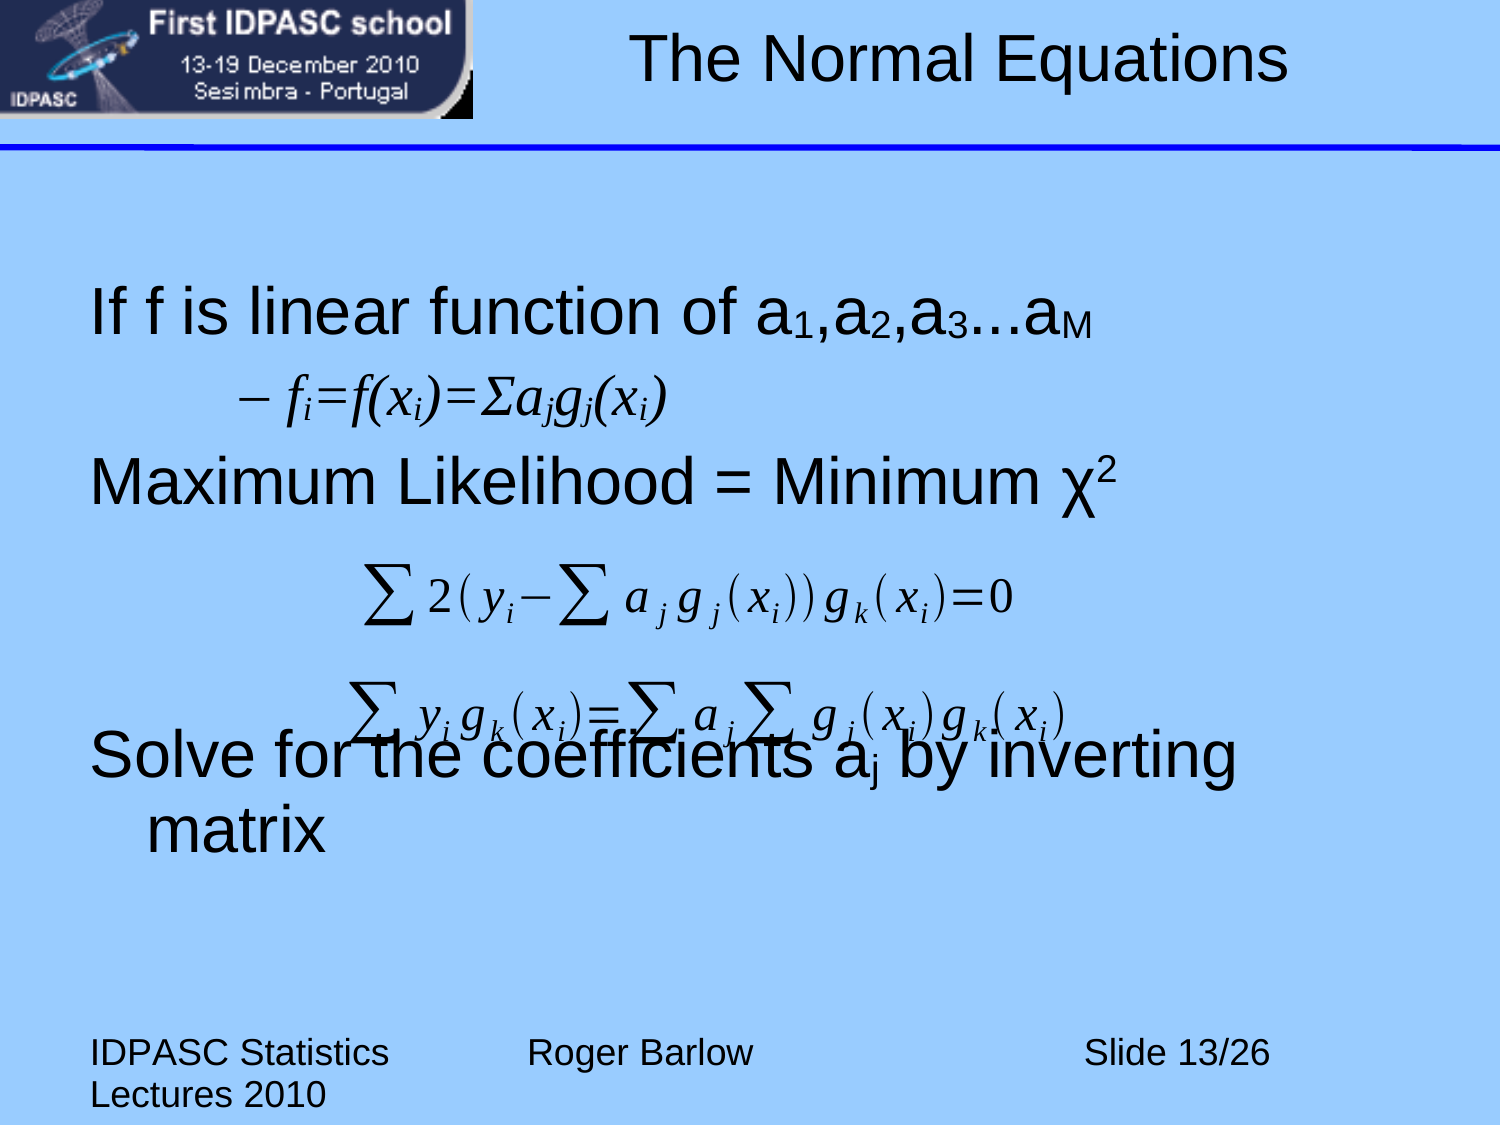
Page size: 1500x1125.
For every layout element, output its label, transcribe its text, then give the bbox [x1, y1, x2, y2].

chart [354, 561, 1020, 632]
title The Normal Equations [501, 7, 1418, 111]
picture [0, 0, 473, 119]
chart [338, 679, 1073, 750]
list If f is linear function of a1,a2,a3...aM fi=f(xi)=Σajgj(xi) Maximum Likelihood = Minimum χ2 Solve for the coefficients aj by inverting matrix [75, 262, 1425, 1010]
